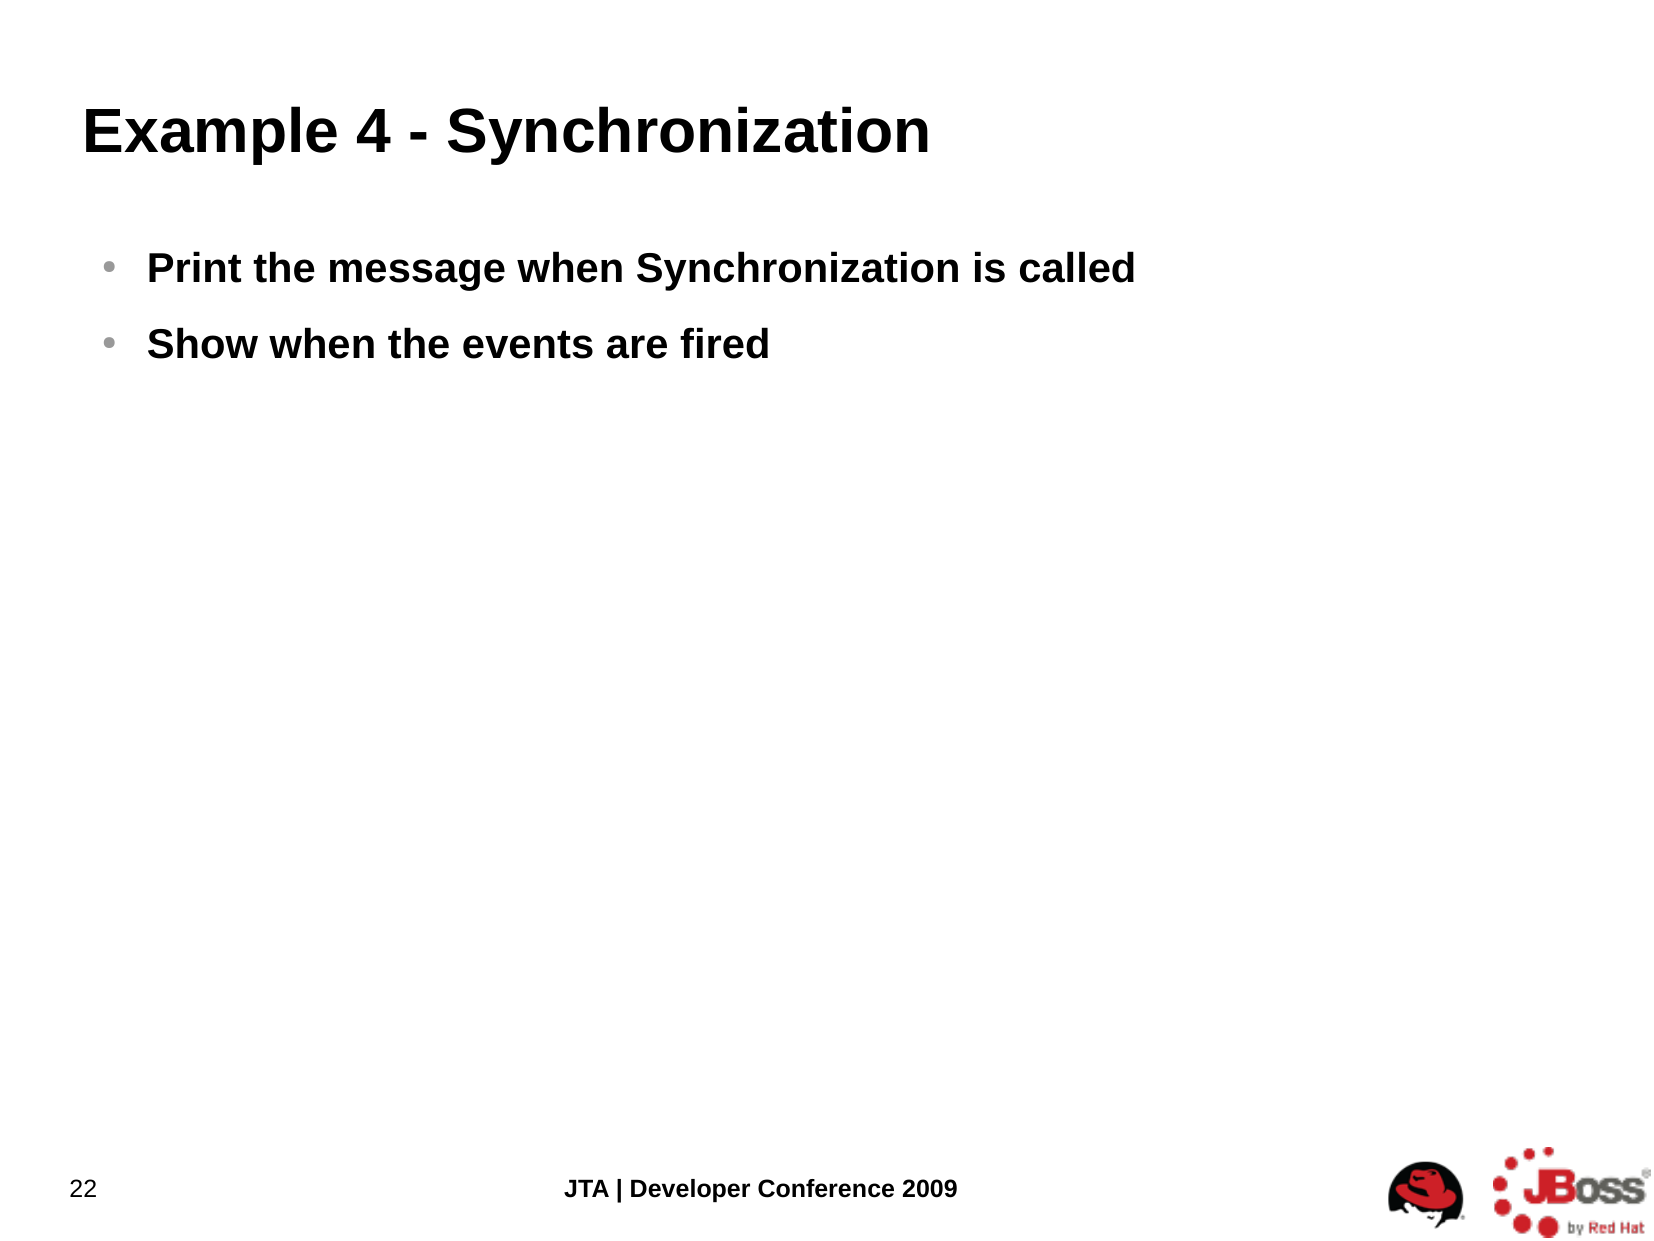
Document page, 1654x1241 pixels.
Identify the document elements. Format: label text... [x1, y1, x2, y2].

picture [1493, 1147, 1651, 1238]
picture [1387, 1159, 1471, 1238]
title Example 4 - Synchronization [82, 45, 1571, 218]
list Print the message when Synchronization is called Show when the events are fired [86, 244, 1576, 1024]
